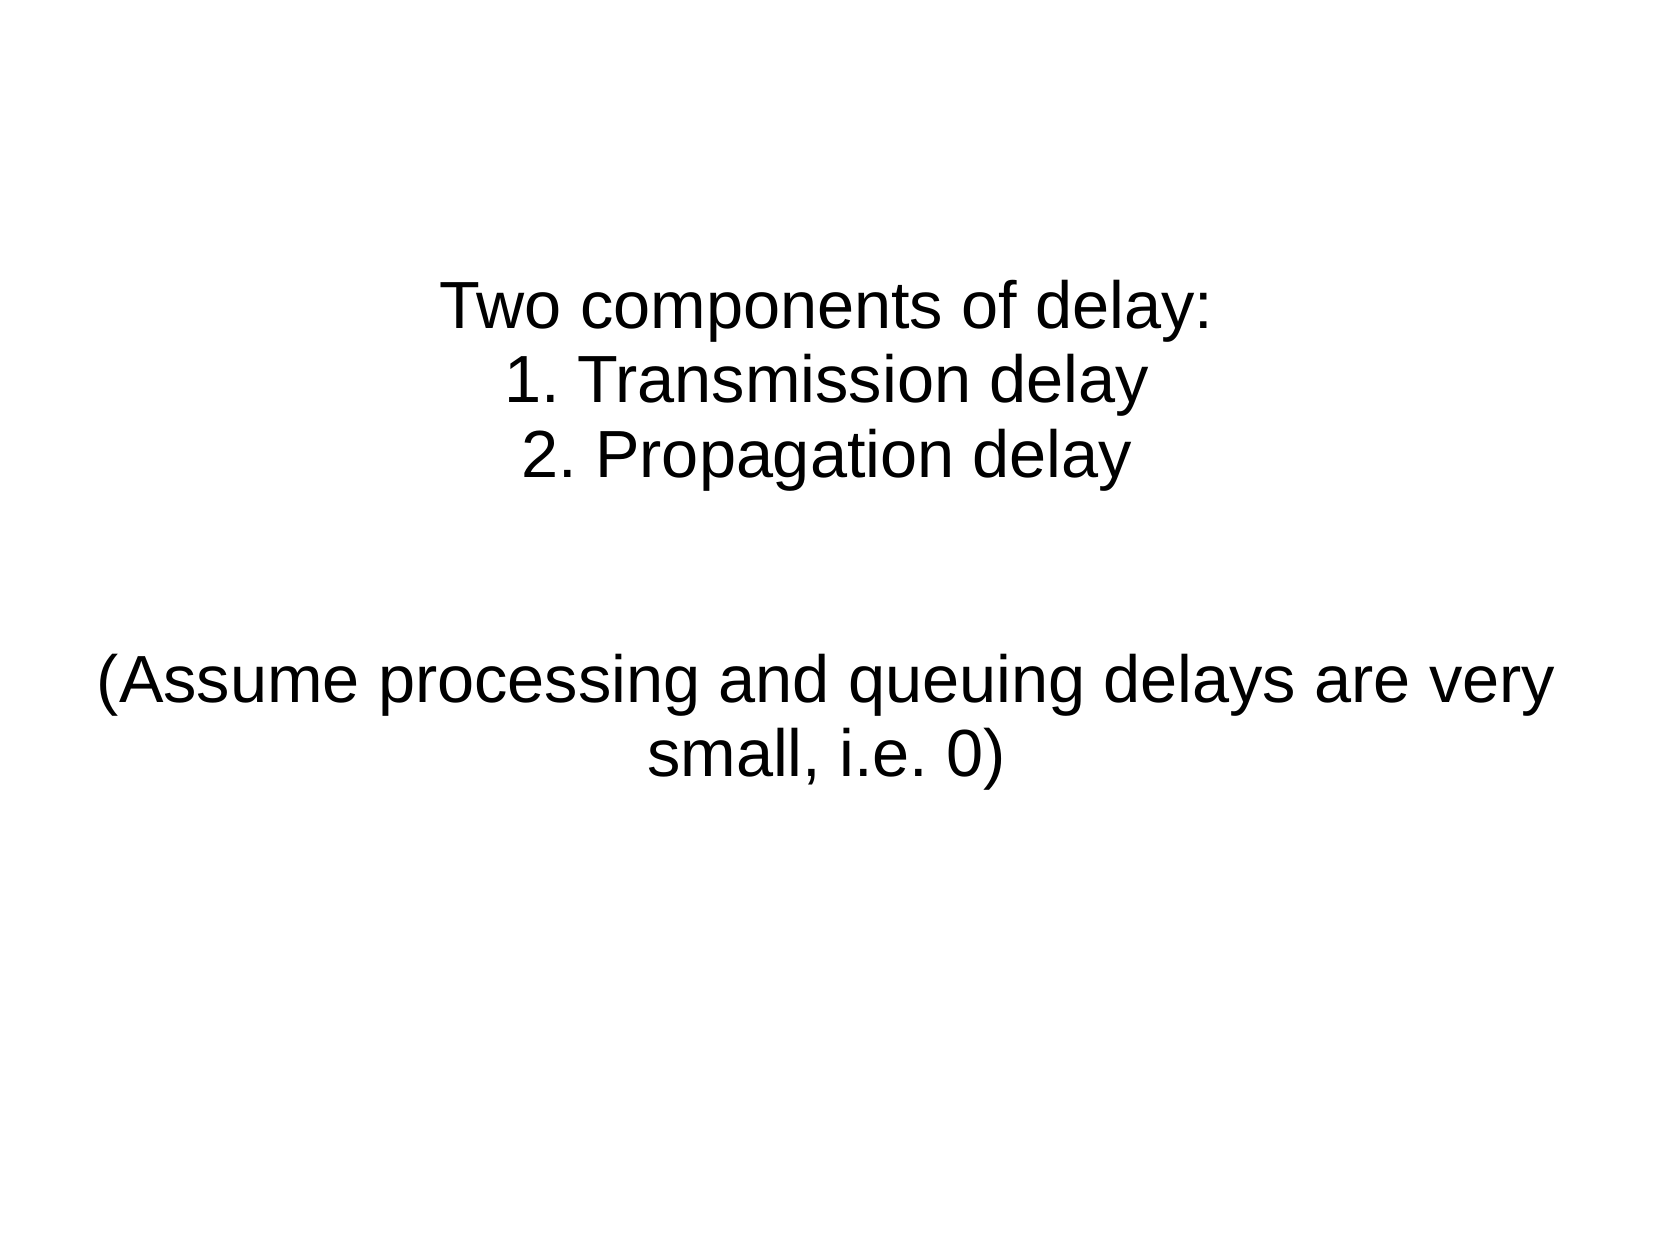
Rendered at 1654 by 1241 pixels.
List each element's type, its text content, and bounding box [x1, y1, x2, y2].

subtitle Two components of delay: 1. Transmission delay 2. Propagation delay (Assume processing and queuing delays are very small, i.e. 0) [82, 49, 1571, 1010]
